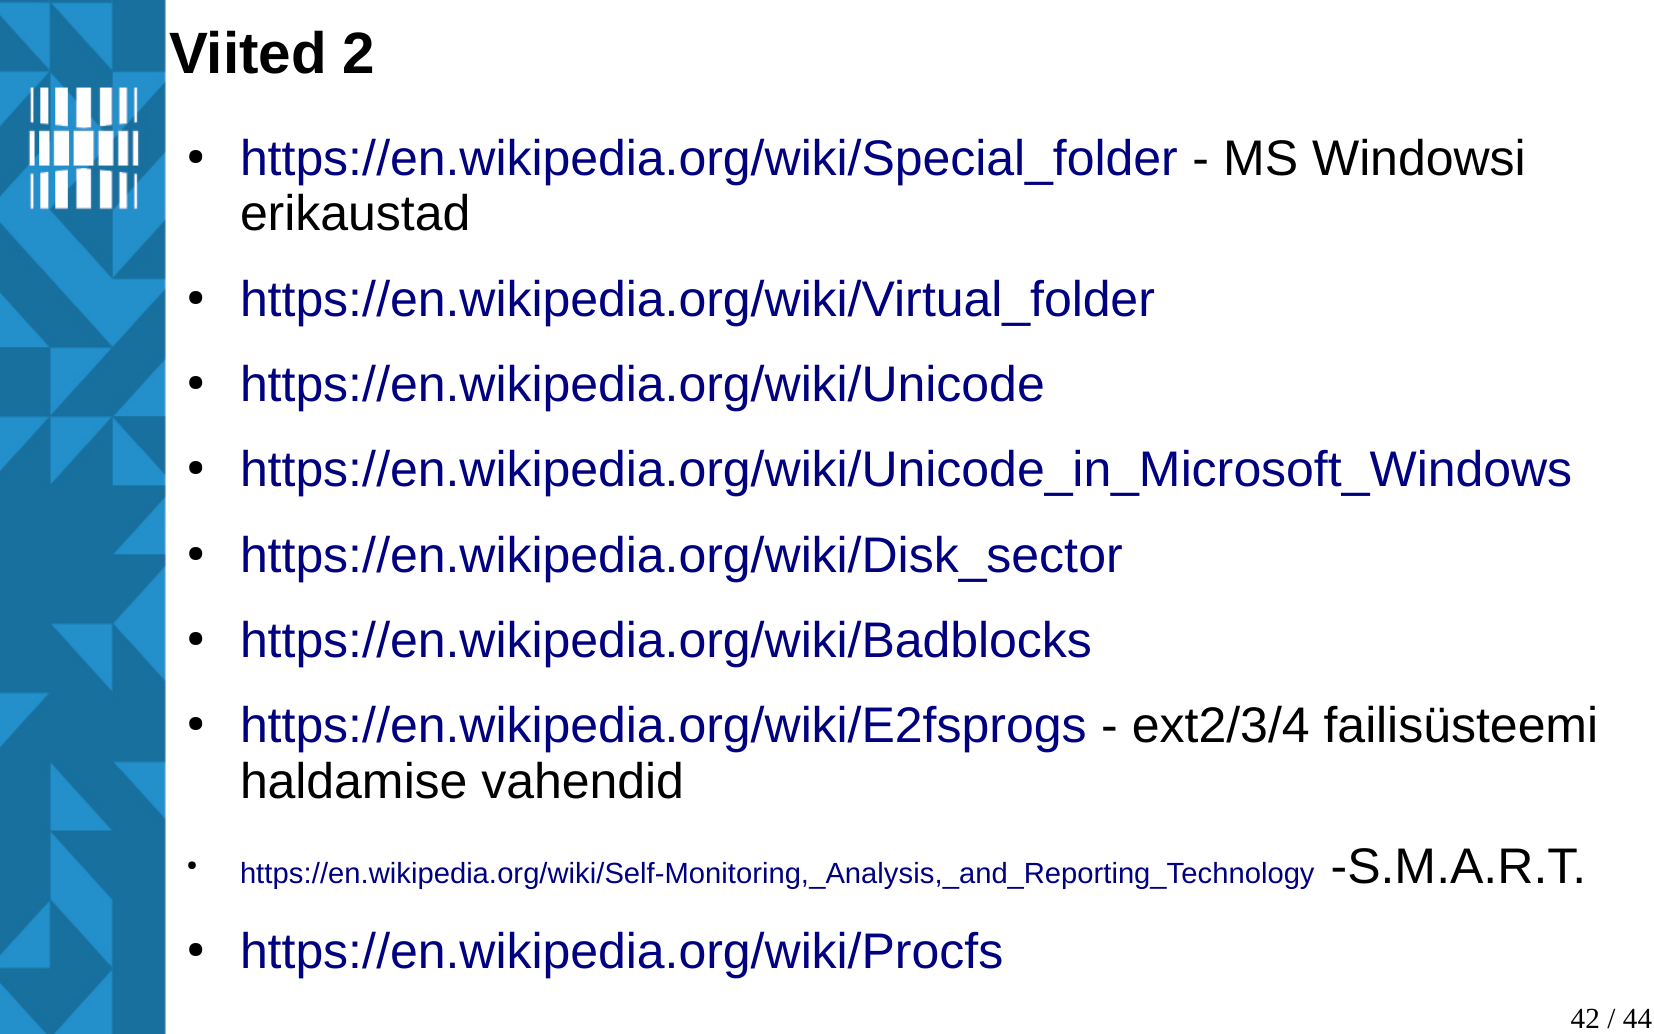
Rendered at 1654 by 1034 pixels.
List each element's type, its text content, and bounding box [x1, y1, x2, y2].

title Viited 2 [169, 11, 1571, 95]
list https://en.wikipedia.org/wiki/Special_folder - MS Windowsi erikaustad https://en.wikipedia.org/wiki/Virtual_folder https://en.wikipedia.org/wiki/Unicode https://en.wikipedia.org/wiki/Unicode_in_Microsoft_Windows https://en.wikipedia.org/wiki/Disk_sector https://en.wikipedia.org/wiki/Badblocks https://en.wikipedia.org/wiki/E2fsprogs - ext2/3/4 failisüsteemi haldamise vahendid https://en.wikipedia.org/wiki/Self-Monitoring,_Analysis,_and_Reporting_Technology -S.M.A.R.T. https://en.wikipedia.org/wiki/Procfs [169, 129, 1630, 997]
